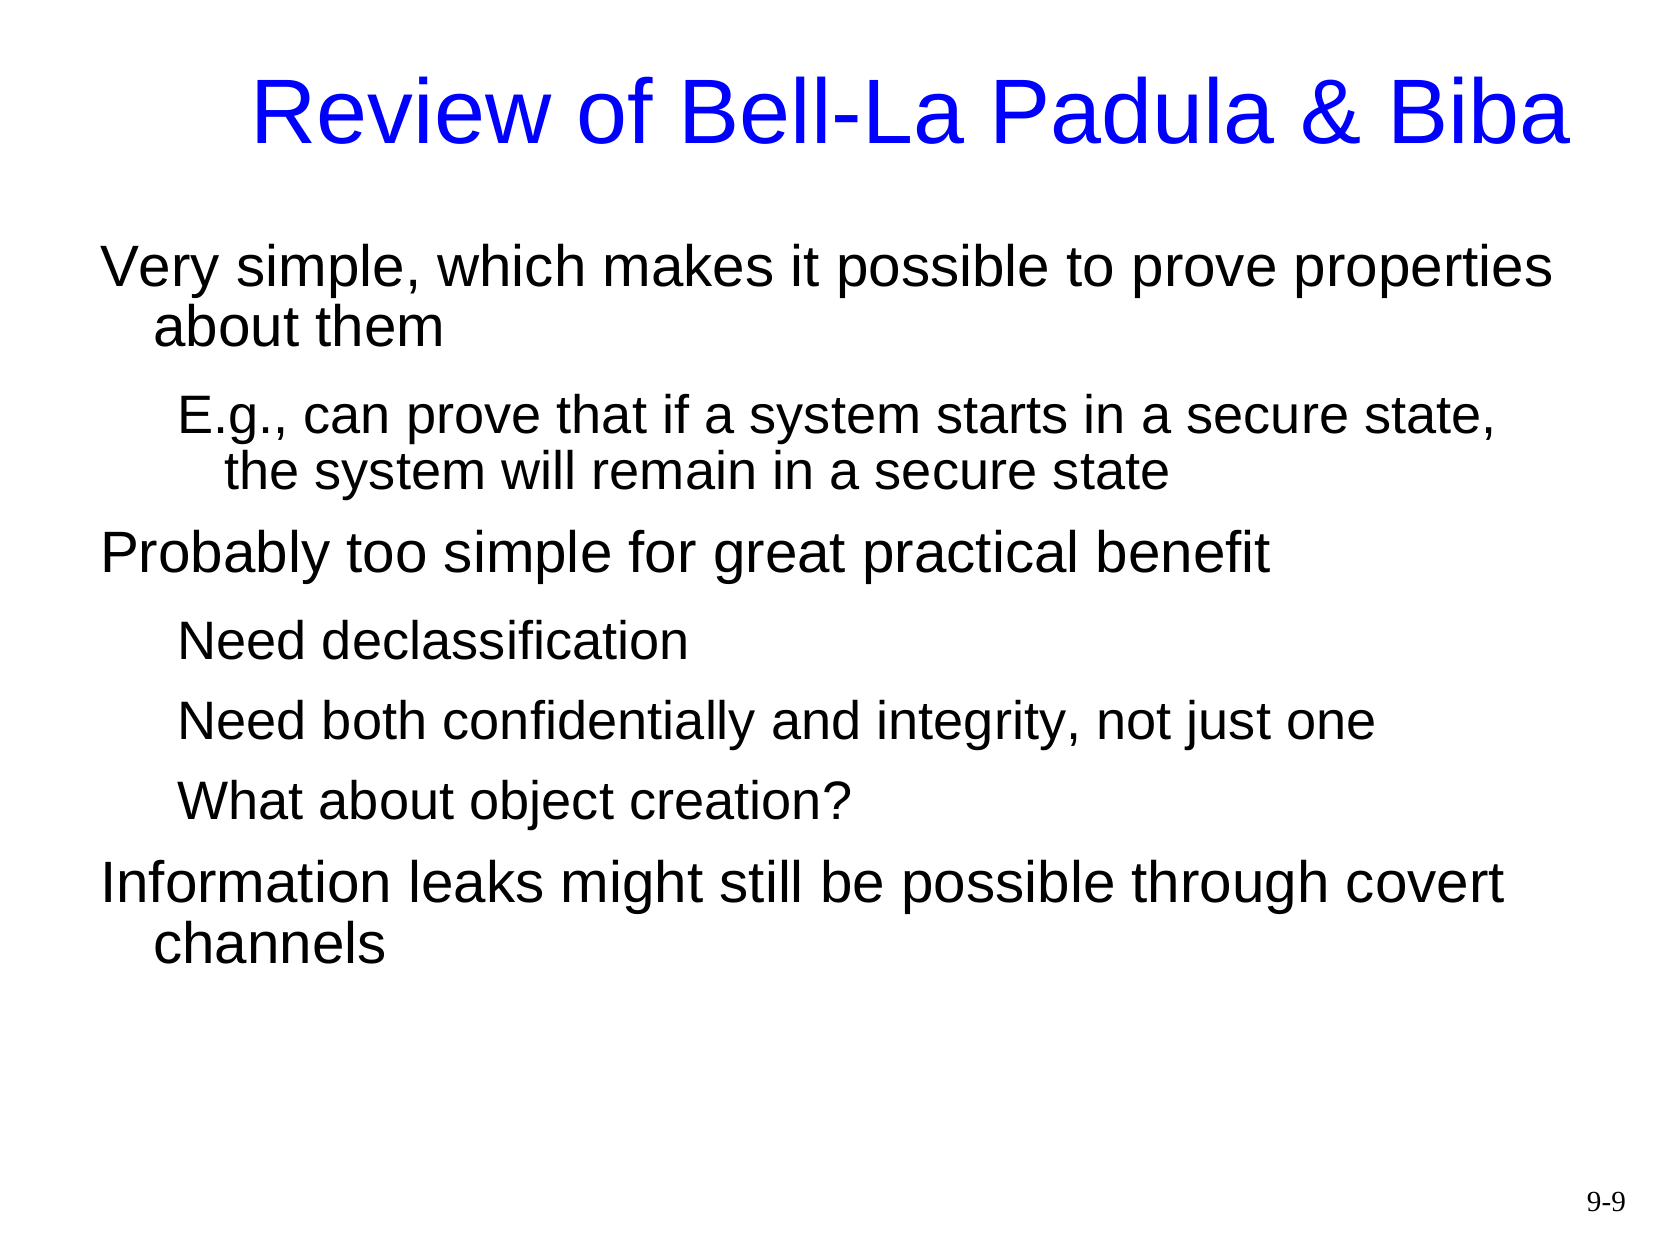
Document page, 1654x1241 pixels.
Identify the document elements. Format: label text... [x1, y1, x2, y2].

list Very simple, which makes it possible to prove properties about them E.g., can prove that if a system starts in a secure state, the system will remain in a secure state Probably too simple for great practical benefit Need declassification Need both confidentially and integrity, not just one What about object creation? Information leaks might still be possible through covert channels [82, 237, 1571, 1170]
title Review of Bell-La Padula & Biba [84, 11, 1573, 218]
